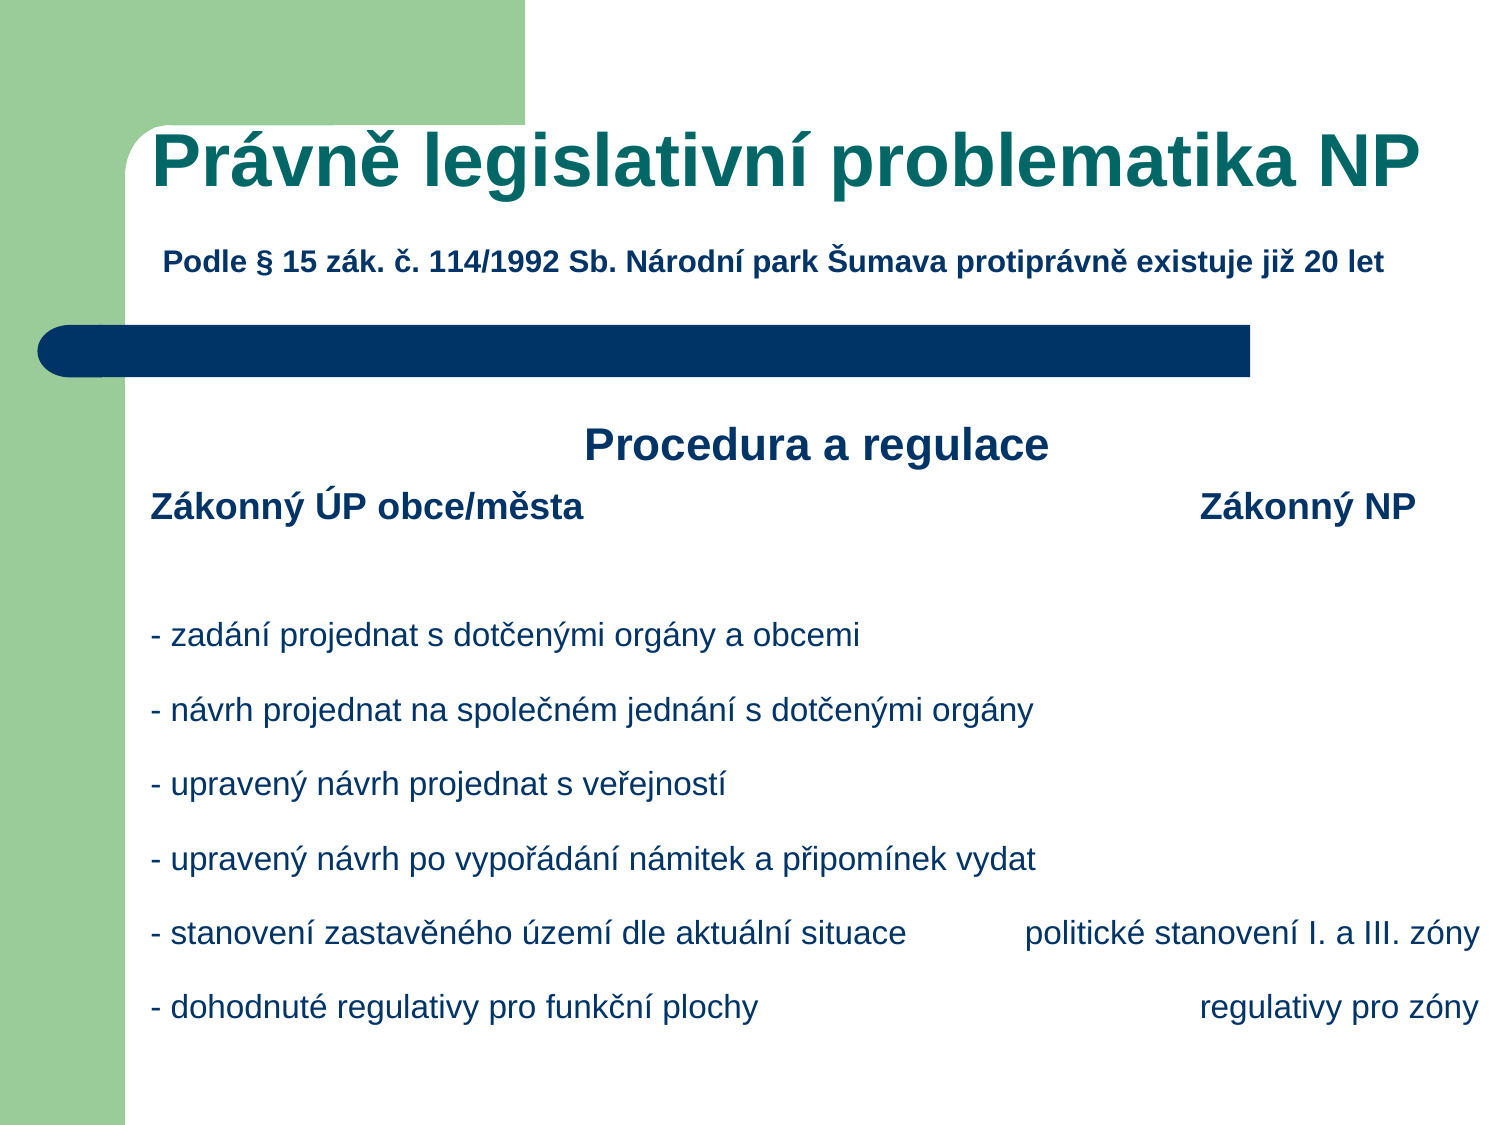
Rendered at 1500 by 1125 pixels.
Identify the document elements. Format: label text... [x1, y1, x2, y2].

list Podle § 15 zák. č. 114/1992 Sb. Národní park Šumava protiprávně existuje již 20 let [147, 236, 1500, 385]
title Právně legislativní problematika NP [136, 123, 1447, 301]
list Procedura a regulace Zákonný ÚP obce/města Zákonný NP - zadání projednat s dotčenými orgány a obcemi - návrh projednat na společném jednání s dotčenými orgány - upravený návrh projednat s veřejností - upravený návrh po vypořádání námitek a připomínek vydat - stanovení zastavěného území dle aktuální situace politické stanovení I. a III. zóny - dohodnuté regulativy pro funkční plochy regulativy pro zóny [135, 412, 1500, 1123]
